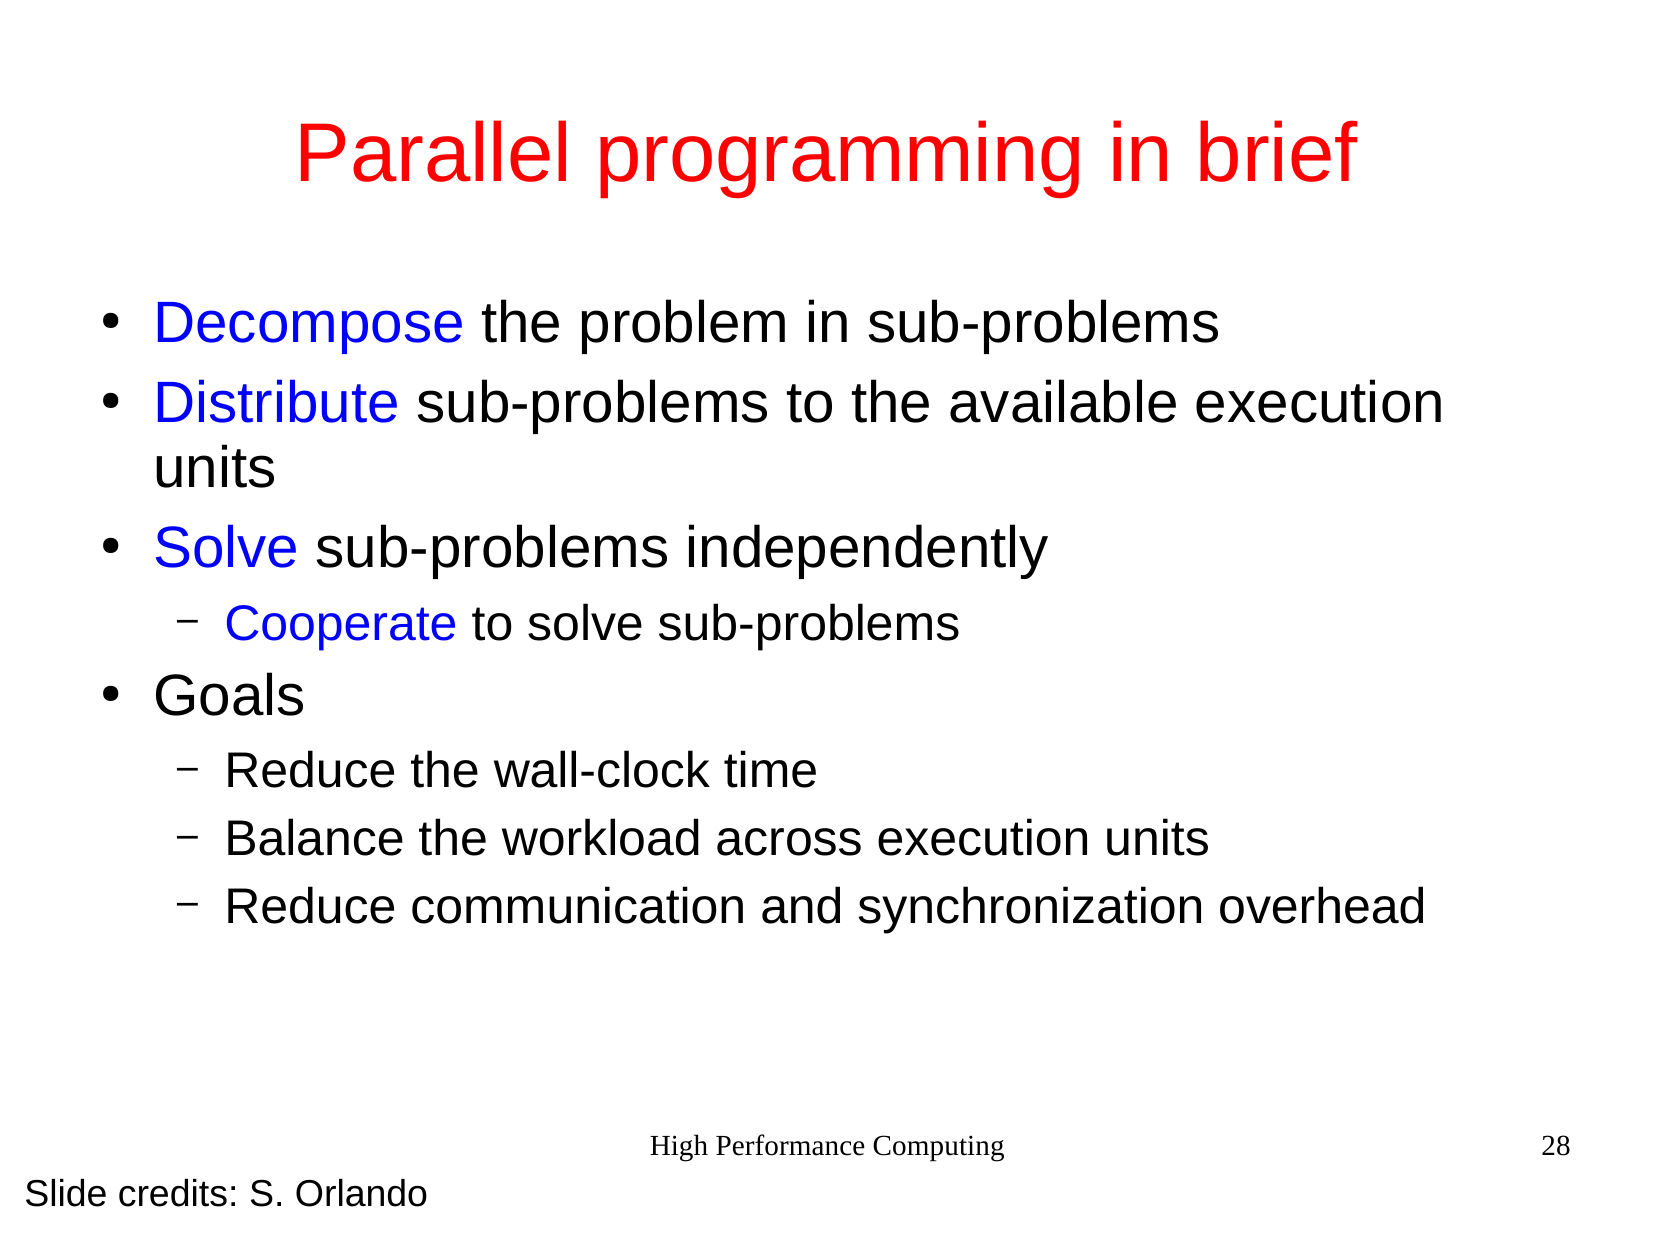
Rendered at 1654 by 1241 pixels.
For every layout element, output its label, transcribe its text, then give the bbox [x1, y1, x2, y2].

title Parallel programming in brief [82, 49, 1571, 257]
list Decompose the problem in sub-problems Distribute sub-problems to the available execution units Solve sub-problems independently Cooperate to solve sub-problems Goals Reduce the wall-clock time Balance the workload across execution units Reduce communication and synchronization overhead [82, 290, 1571, 1109]
text_box Slide credits: S. Orlando [6, 1162, 446, 1226]
